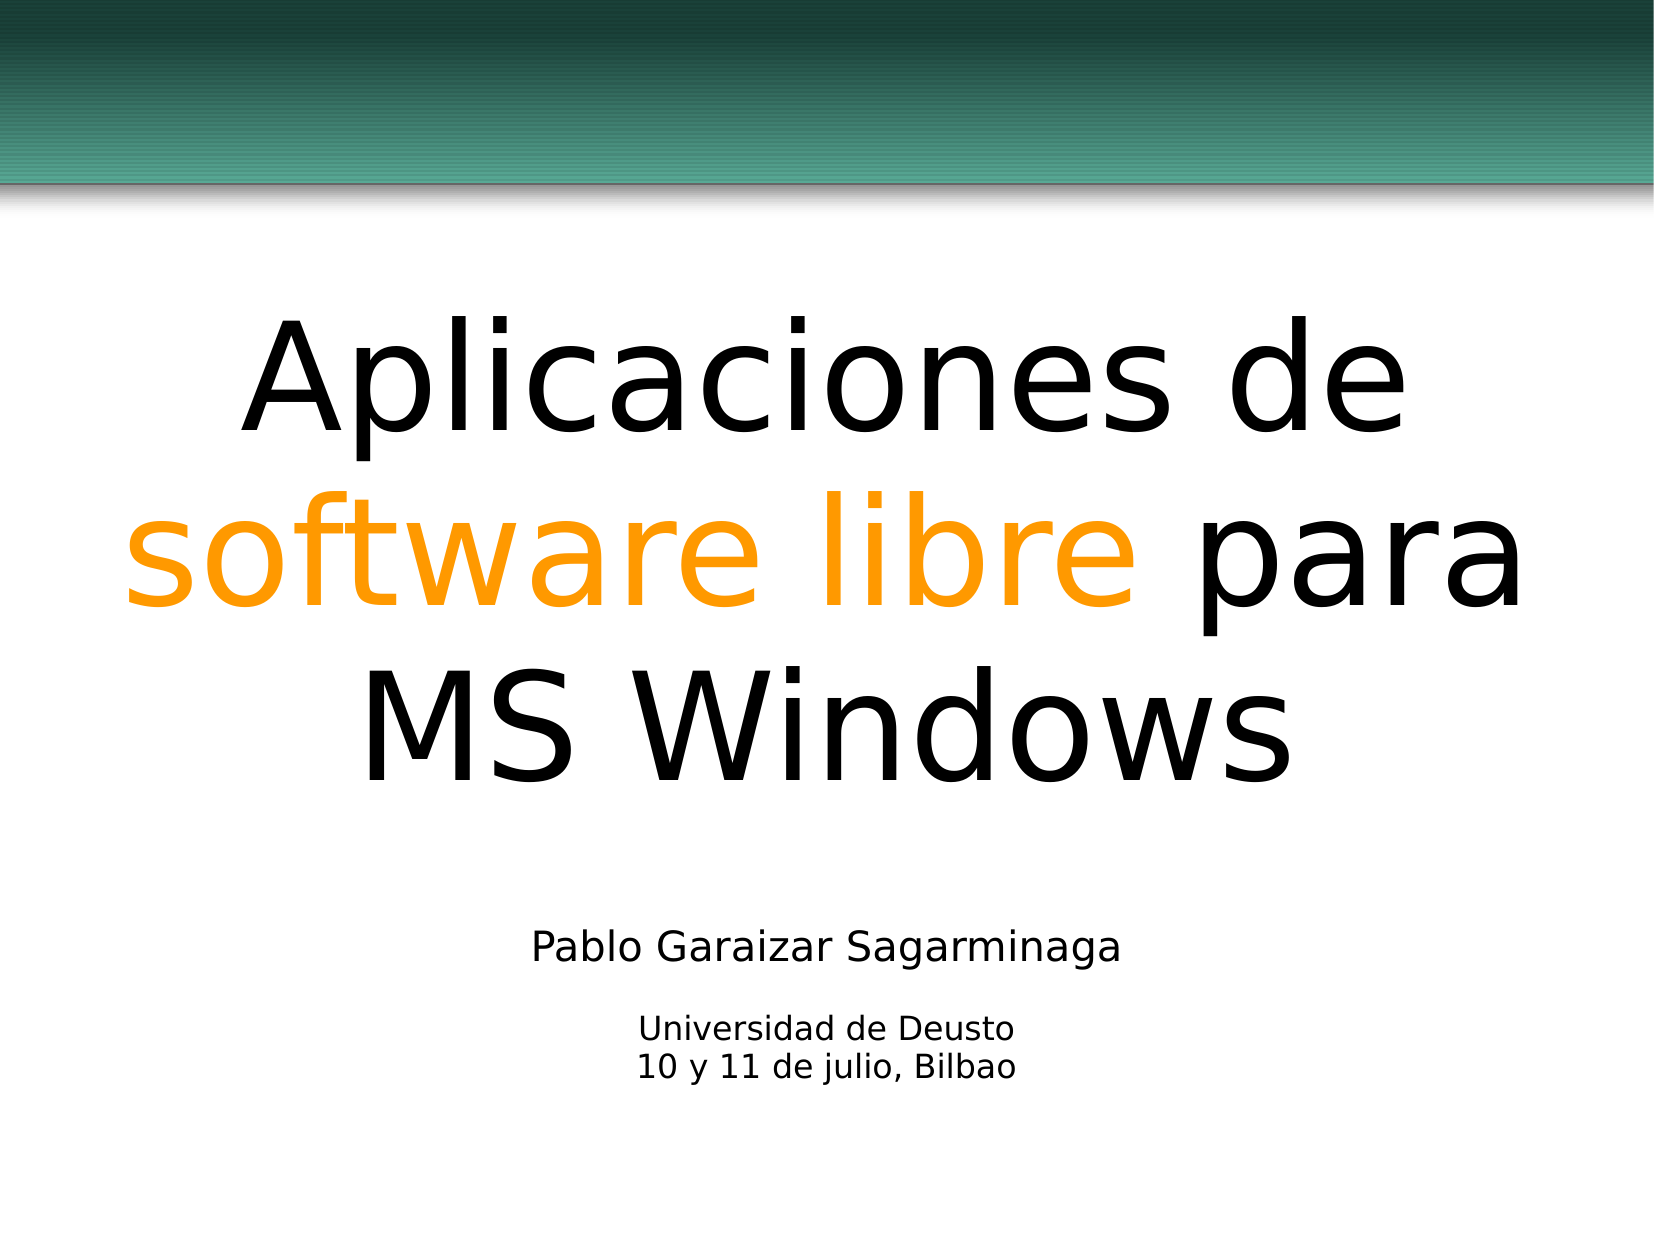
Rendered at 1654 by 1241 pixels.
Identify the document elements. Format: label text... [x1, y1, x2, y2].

title Aplicaciones de software libre para MS Windows Pablo Garaizar Sagarminaga Universidad de Deusto 10 y 11 de julio, Bilbao [82, 197, 1571, 1182]
picture [0, 0, 1654, 225]
